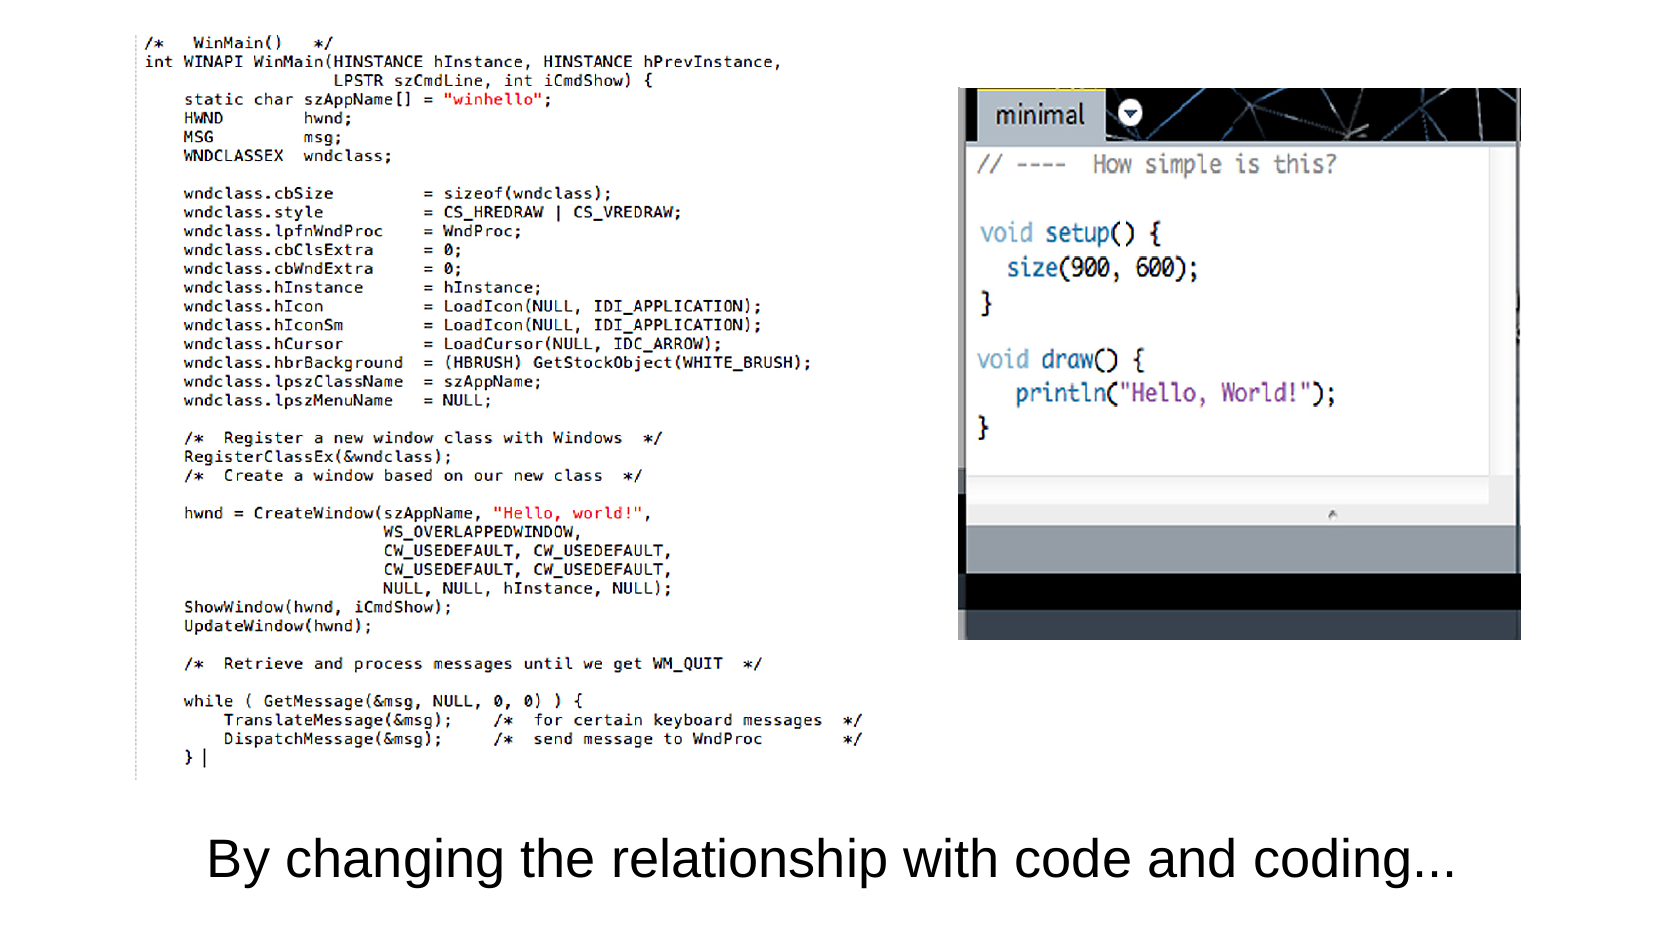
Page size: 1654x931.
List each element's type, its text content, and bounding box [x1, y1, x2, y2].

picture [958, 87, 1521, 640]
picture [135, 35, 874, 781]
title By changing the relationship with code and coding... [206, 807, 1485, 910]
